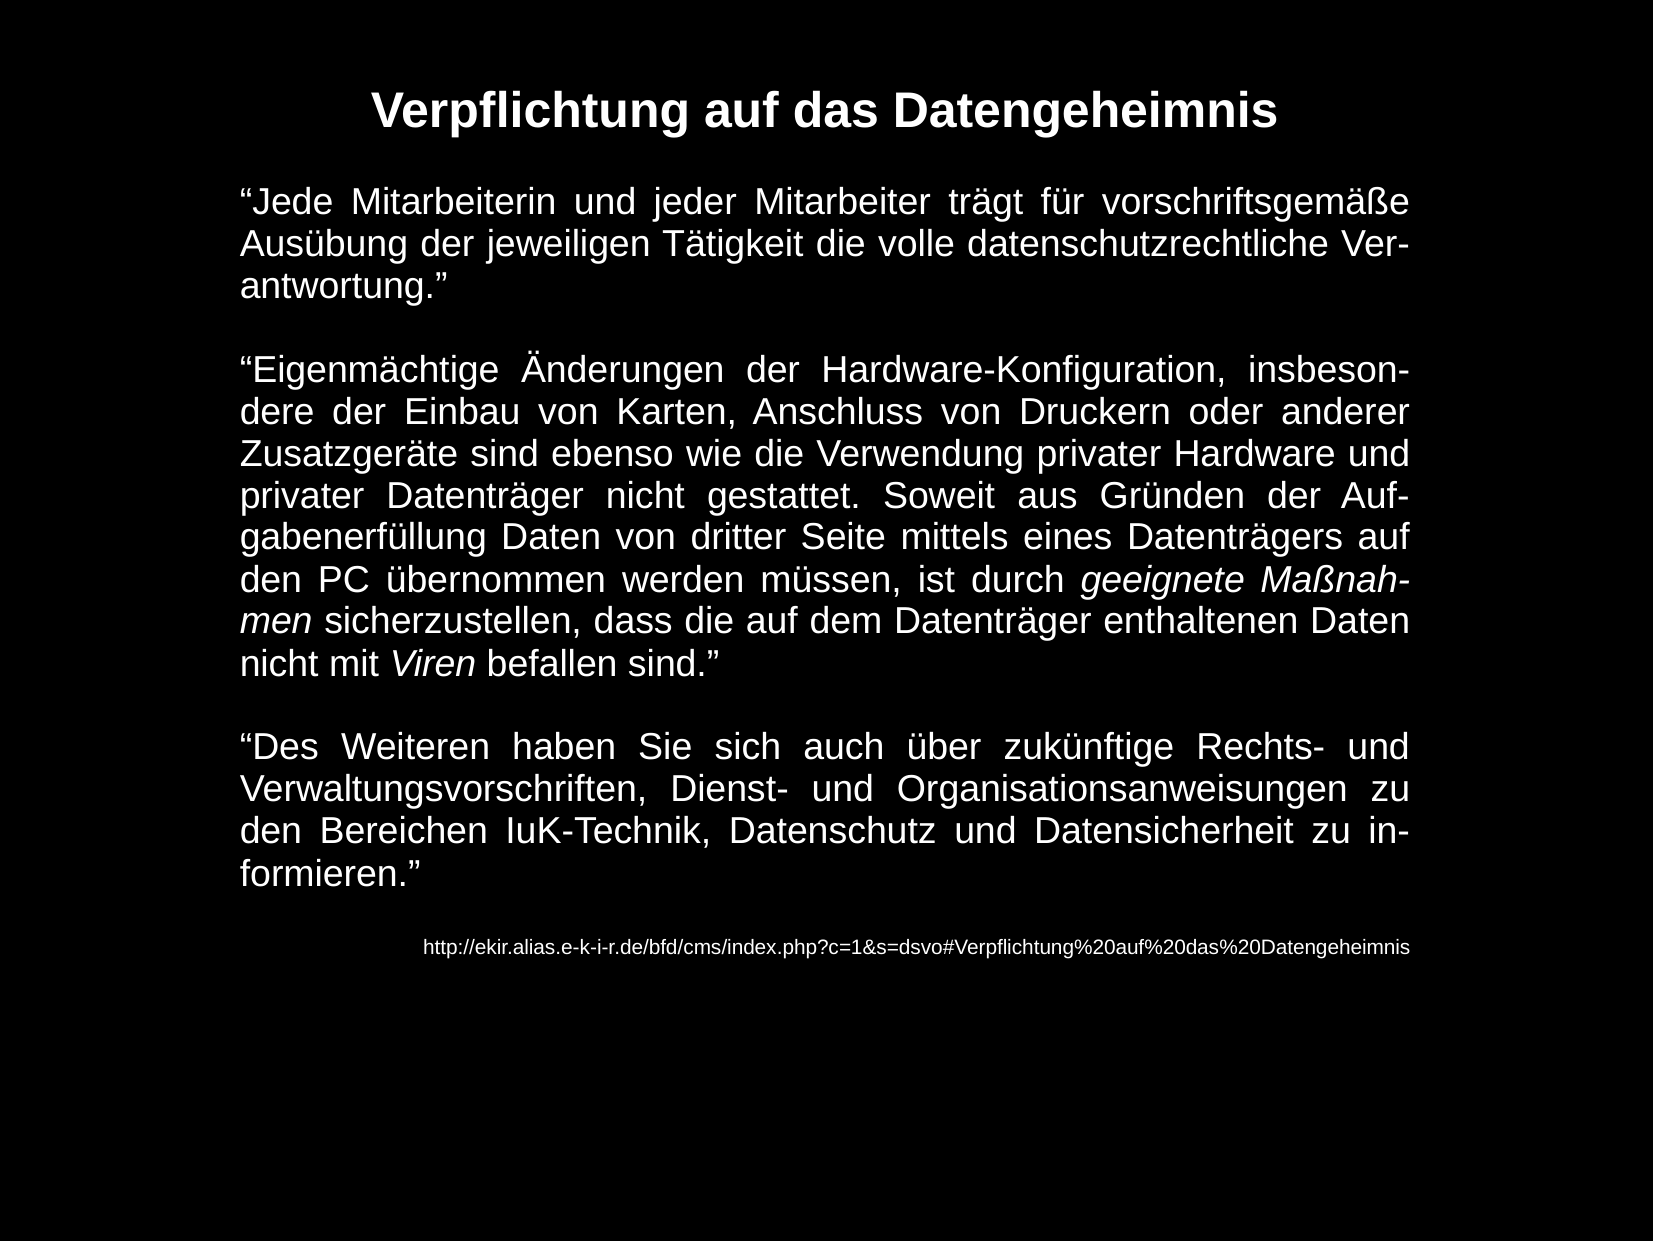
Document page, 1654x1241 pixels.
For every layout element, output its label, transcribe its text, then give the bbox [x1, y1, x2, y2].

text_box Verpflichtung auf das Datengeheimnis “Jede Mitarbeiterin und jeder Mitarbeiter trägt für vorschriftsgemäße Ausübung der jeweiligen Tätigkeit die volle datenschutzrechtliche Ver-antwortung.” “Eigenmächtige Änderungen der Hardware-Konfiguration, insbeson-dere der Einbau von Karten, Anschluss von Druckern oder anderer Zusatzgeräte sind ebenso wie die Verwendung privater Hardware und privater Datenträger nicht gestattet. Soweit aus Gründen der Auf-gabenerfüllung Daten von dritter Seite mittels eines Datenträgers auf den PC übernommen werden müssen, ist durch geeignete Maßnah-men sicherzustellen, dass die auf dem Datenträger enthaltenen Daten nicht mit Viren befallen sind.” “Des Weiteren haben Sie sich auch über zukünftige Rechts- und Verwaltungsvorschriften, Dienst- und Organisationsanweisungen zu den Bereichen IuK-Technik, Datenschutz und Datensicherheit zu in-formieren.” http://ekir.alias.e-k-i-r.de/bfd/cms/index.php?c=1&s=dsvo#Verpflichtung%20auf%20das%20Datengeheimnis [225, 75, 1426, 967]
